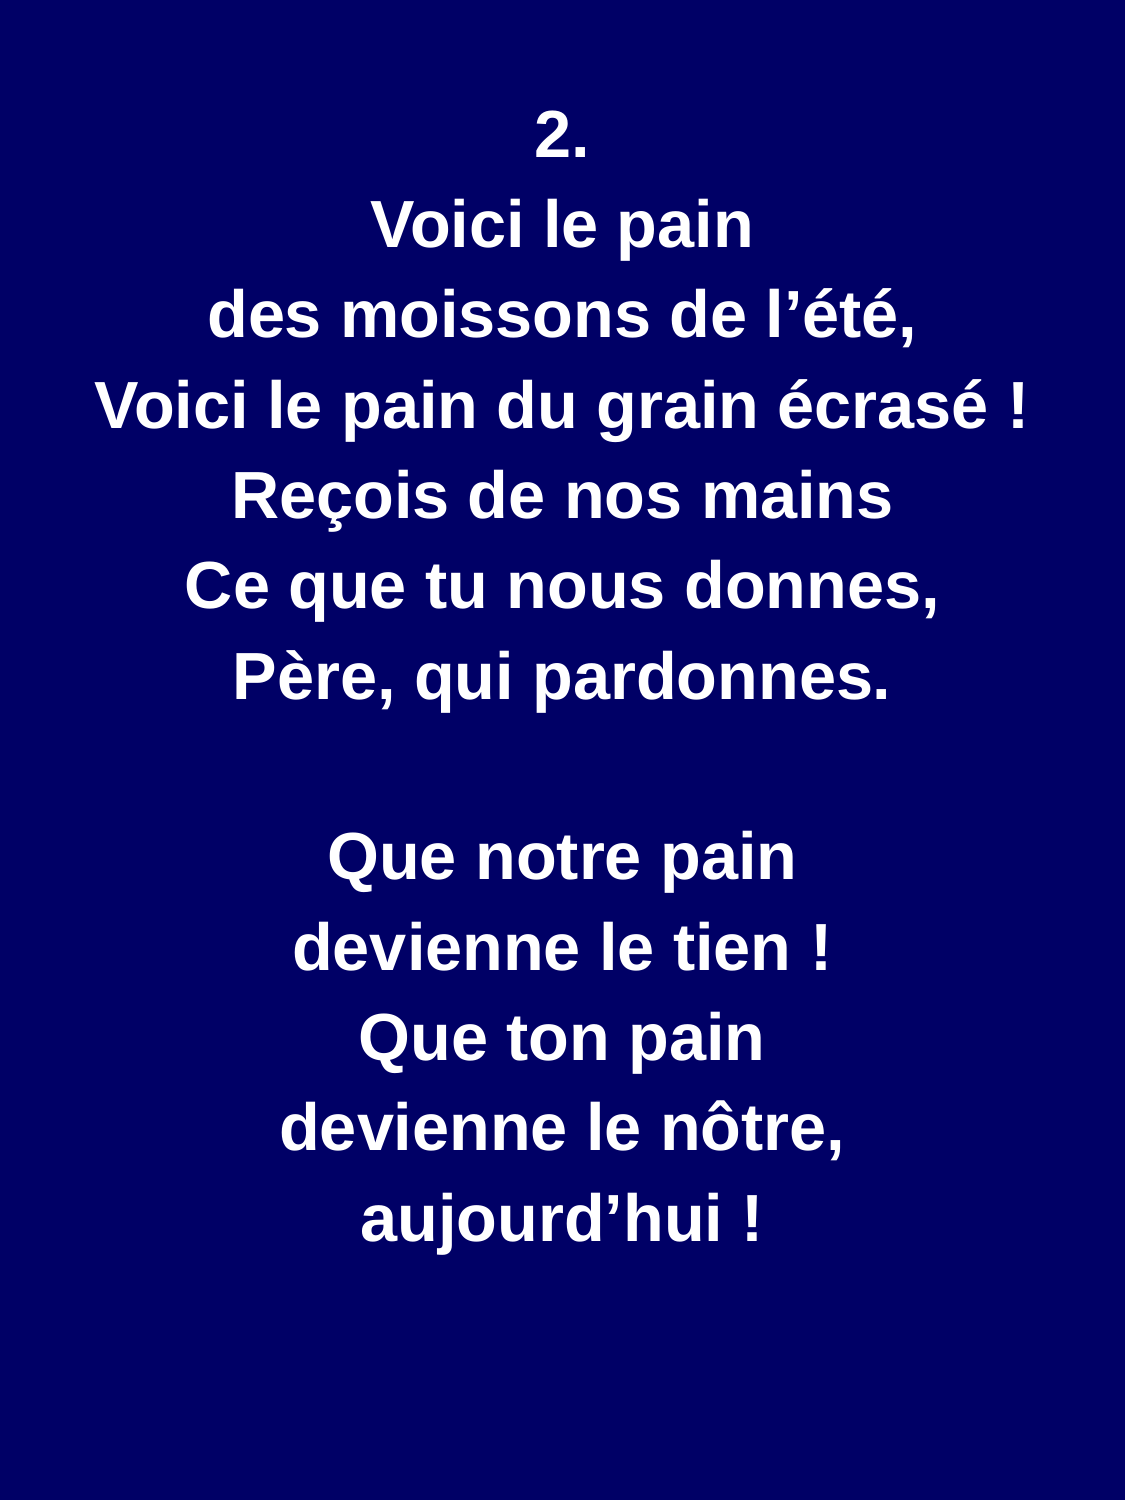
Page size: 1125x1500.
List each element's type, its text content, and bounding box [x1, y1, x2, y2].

text_box 2. Voici le pain des moissons de l’été, Voici le pain du grain écrasé ! Reçois de nos mains Ce que tu nous donnes, Père, qui pardonnes. Que notre pain devienne le tien ! Que ton pain devienne le nôtre, aujourd’hui ! [0, 82, 1125, 1471]
